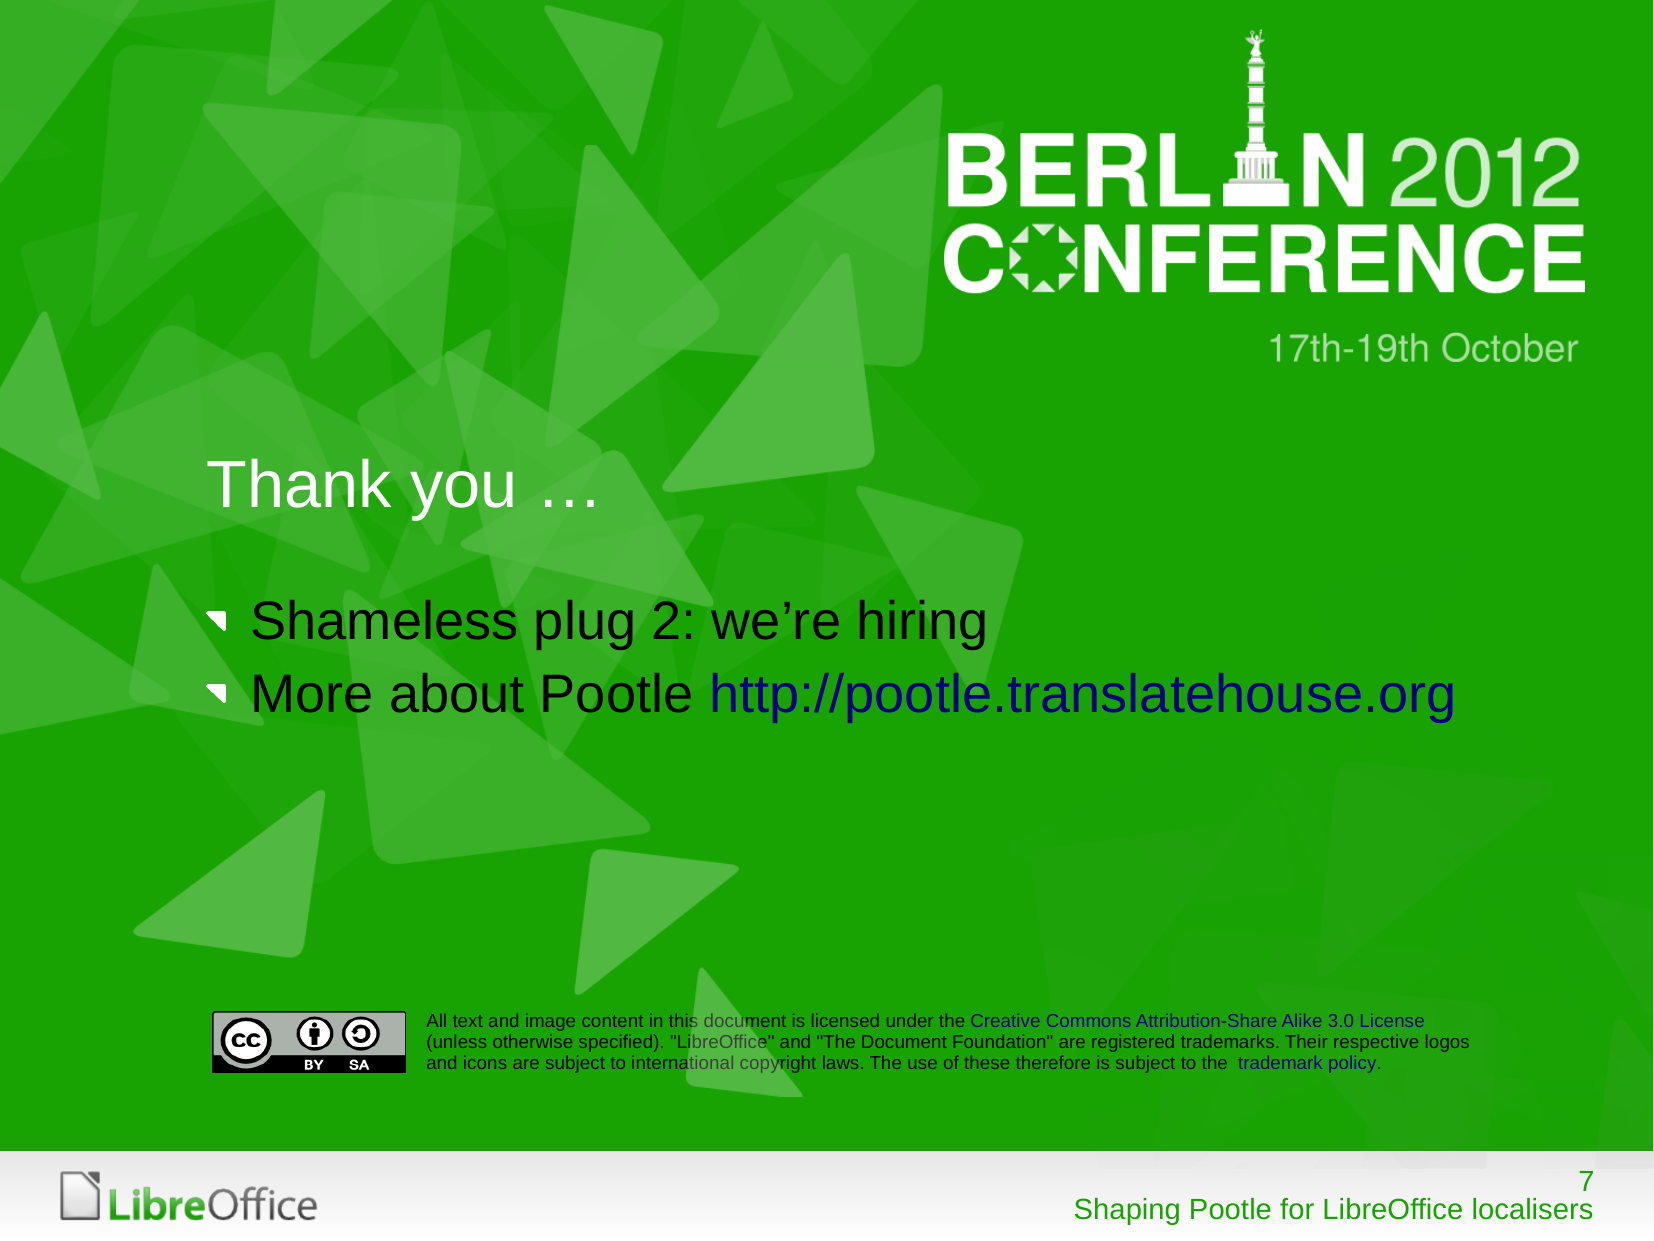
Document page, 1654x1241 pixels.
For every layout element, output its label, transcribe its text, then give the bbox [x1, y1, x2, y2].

picture [0, 0, 1654, 1169]
title Thank you … [206, 395, 1477, 573]
picture [41, 1152, 337, 1240]
list Shameless plug 2: we’re hiring More about Pootle http://pootle.translatehouse.org [206, 590, 1477, 945]
